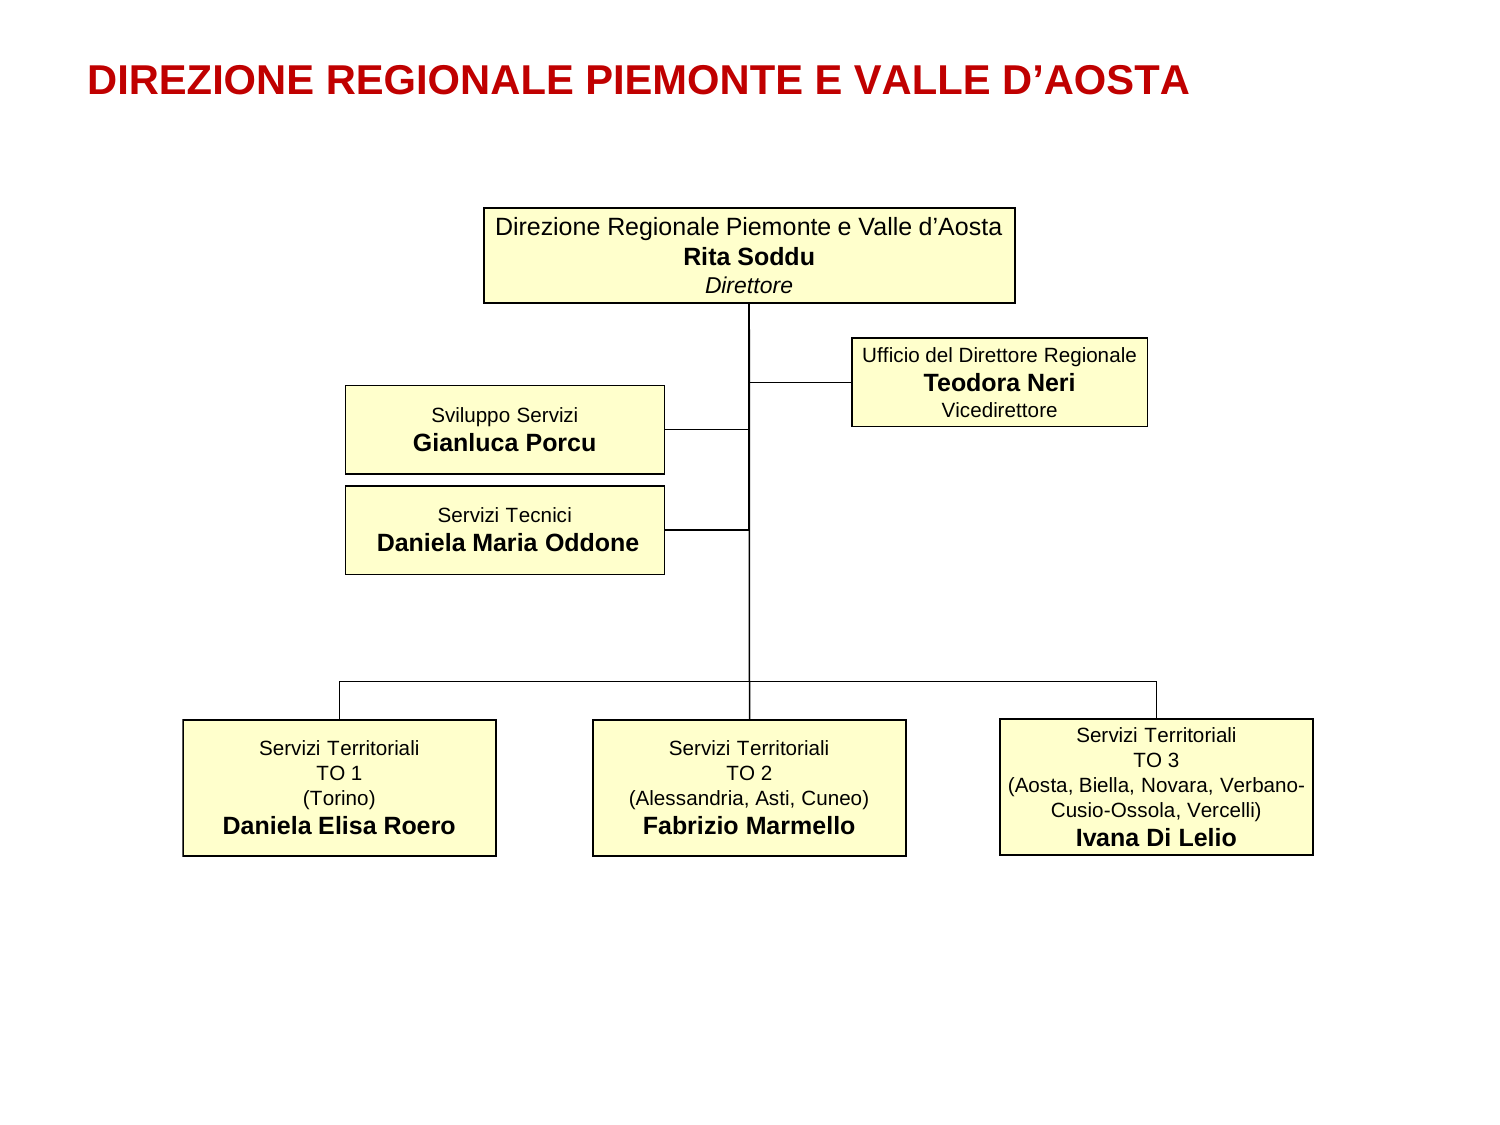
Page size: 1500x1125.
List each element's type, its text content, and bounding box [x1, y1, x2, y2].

text_box DIREZIONE REGIONALE PIEMONTE E VALLE D’AOSTA [72, 45, 1424, 128]
picture [182, 203, 1318, 867]
